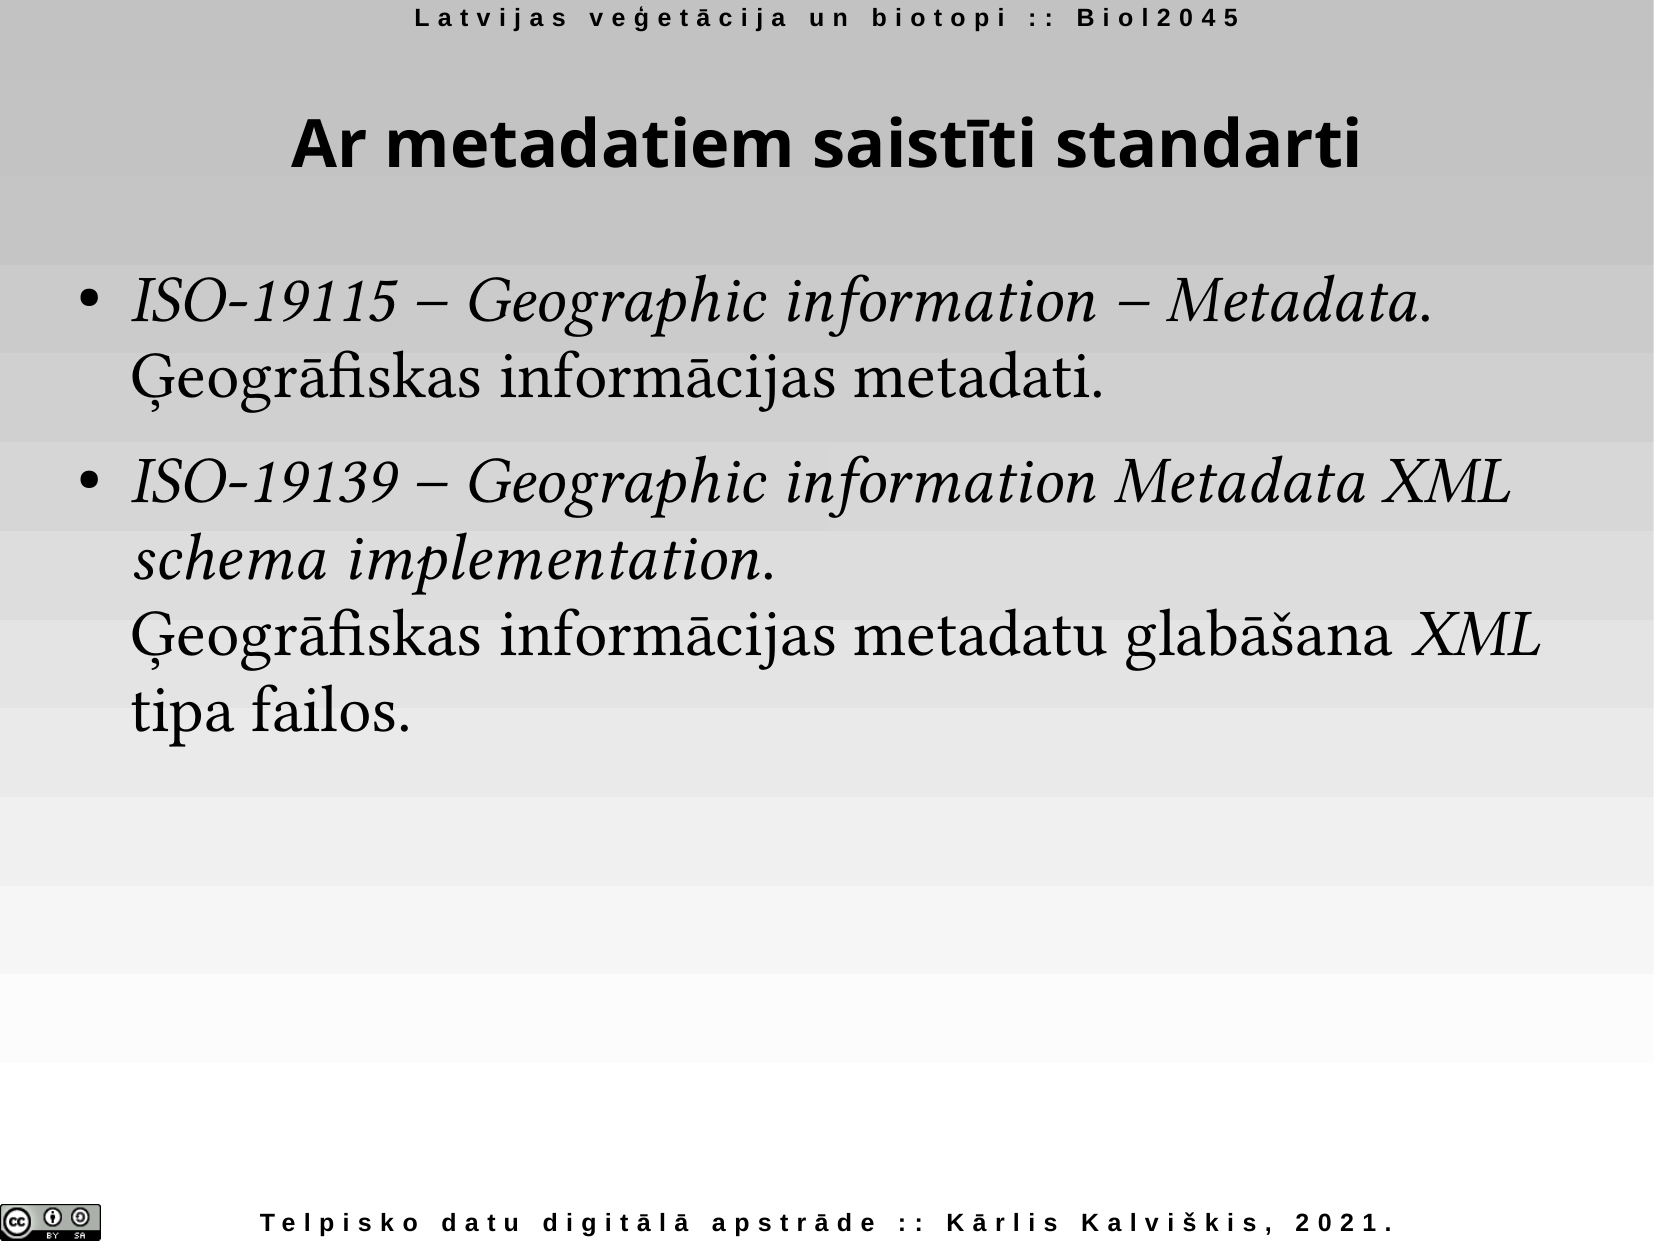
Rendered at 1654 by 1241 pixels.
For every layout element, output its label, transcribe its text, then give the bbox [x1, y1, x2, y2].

picture [0, 0, 1654, 1241]
title Ar metadatiem saistīti standarti [59, 37, 1596, 246]
list ISO-19115 – Geographic information – Metadata. Ģeogrāfiskas informācijas metadati. ISO-19139 – Geographic information Metadata XML schema implementation. Ģeogrāfiskas informācijas metadatu glabāšana XML tipa failos. [59, 261, 1596, 981]
